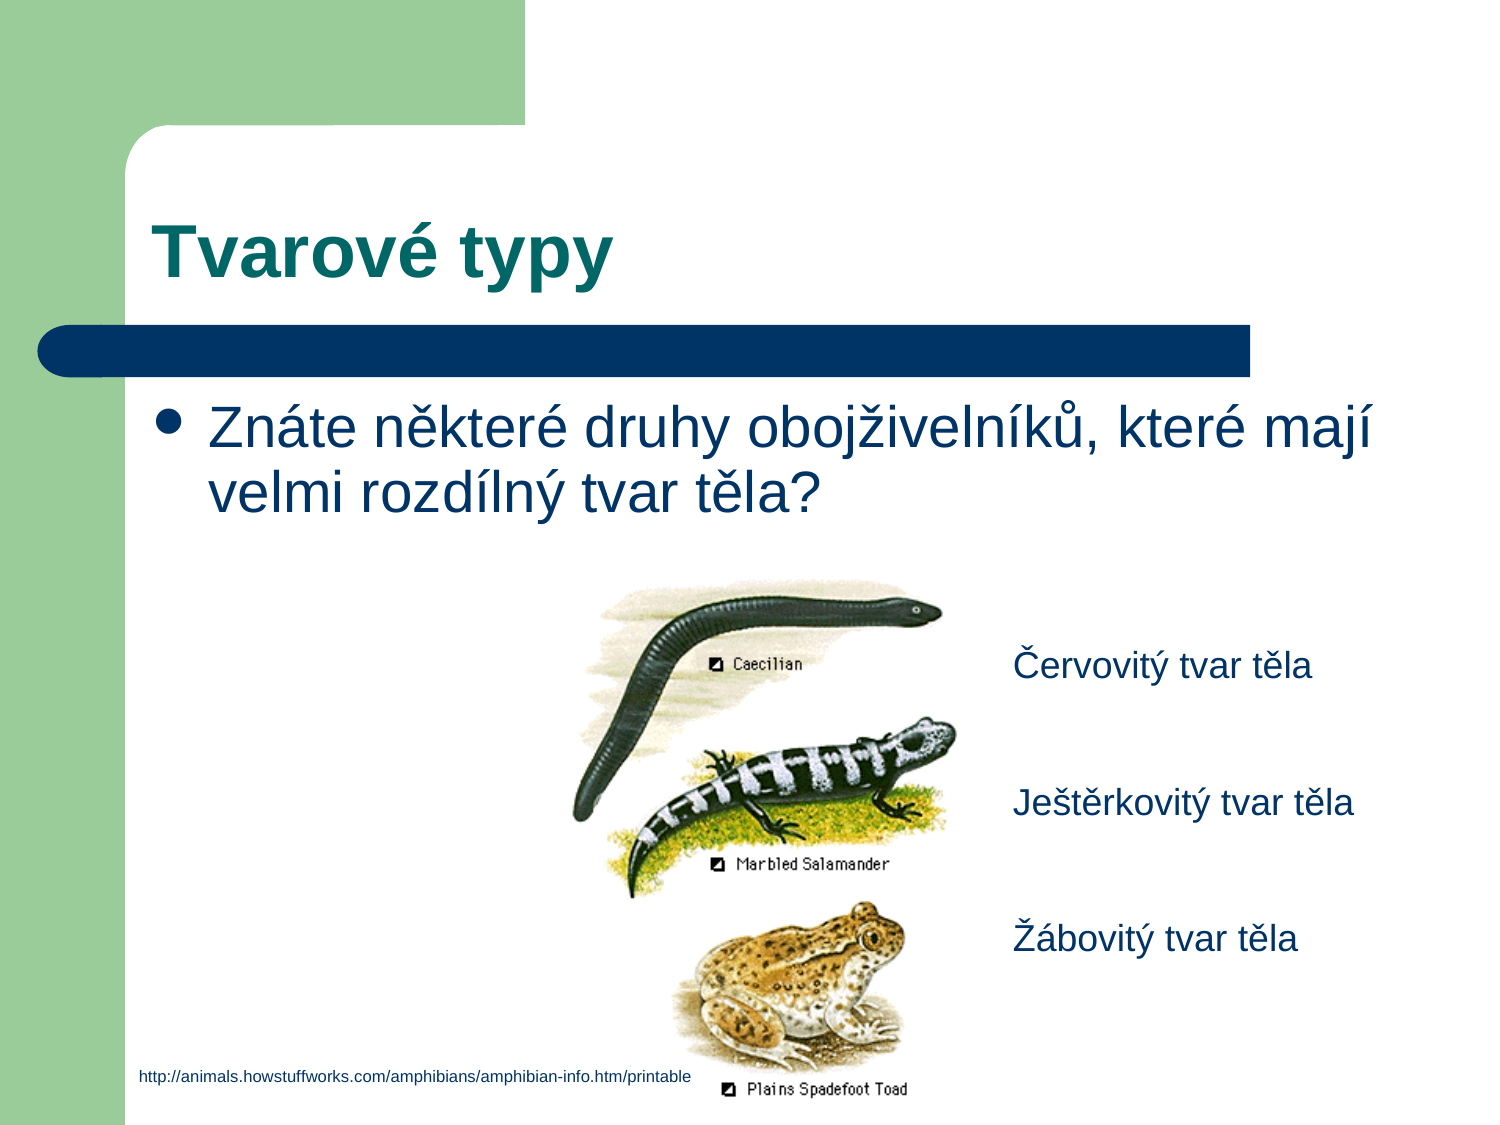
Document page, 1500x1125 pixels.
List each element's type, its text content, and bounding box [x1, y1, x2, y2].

text_box http://animals.howstuffworks.com/amphibians/amphibian-info.htm/printable [123, 1058, 715, 1094]
picture [537, 578, 979, 1125]
list Znáte některé druhy obojživelníků, které mají velmi rozdílný tvar těla? [137, 387, 1400, 999]
title Tvarové typy [136, 136, 1414, 301]
text_box Červovitý tvar těla Ještěrkovitý tvar těla Žábovitý tvar těla [998, 633, 1412, 968]
